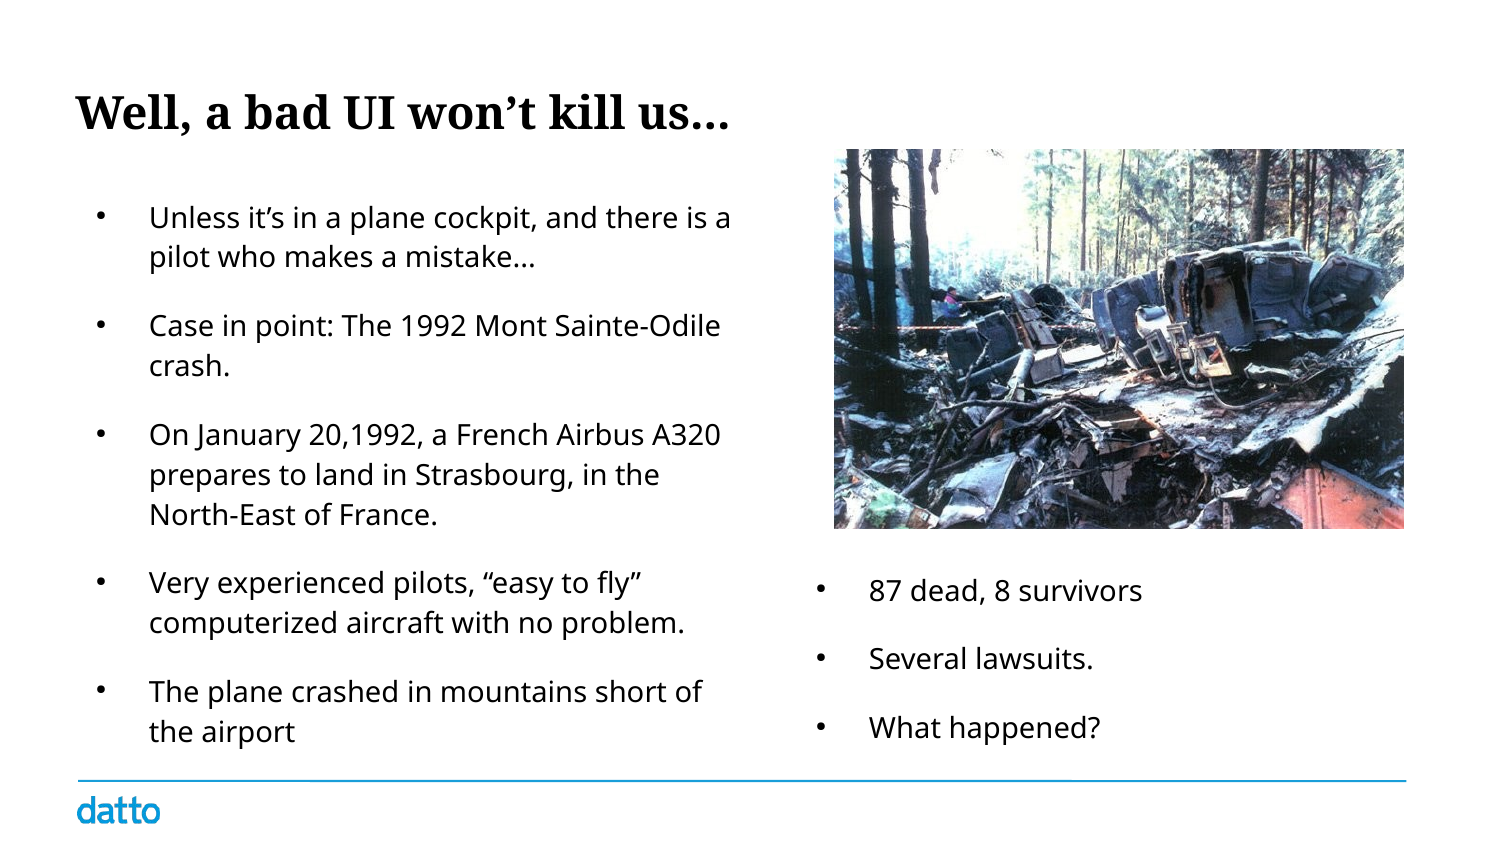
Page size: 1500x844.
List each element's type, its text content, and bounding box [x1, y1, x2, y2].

list Unless it’s in a plane cockpit, and there is a pilot who makes a mistake... Case in point: The 1992 Mont Sainte-Odile crash. On January 20,1992, a French Airbus A320 prepares to land in Strasbourg, in the North-East of France. Very experienced pilots, “easy to fly” computerized aircraft with no problem. The plane crashed in mountains short of the airport [78, 197, 736, 766]
picture [122, 808, 133, 824]
picture [82, 808, 91, 819]
picture [146, 808, 156, 819]
picture [136, 796, 160, 824]
list 87 dead, 8 survivors Several lawsuits. What happened? [798, 570, 1456, 844]
picture [95, 796, 133, 824]
picture [834, 149, 1404, 529]
picture [77, 796, 91, 808]
title Well, a bad UI won’t kill us... [75, 51, 1404, 172]
